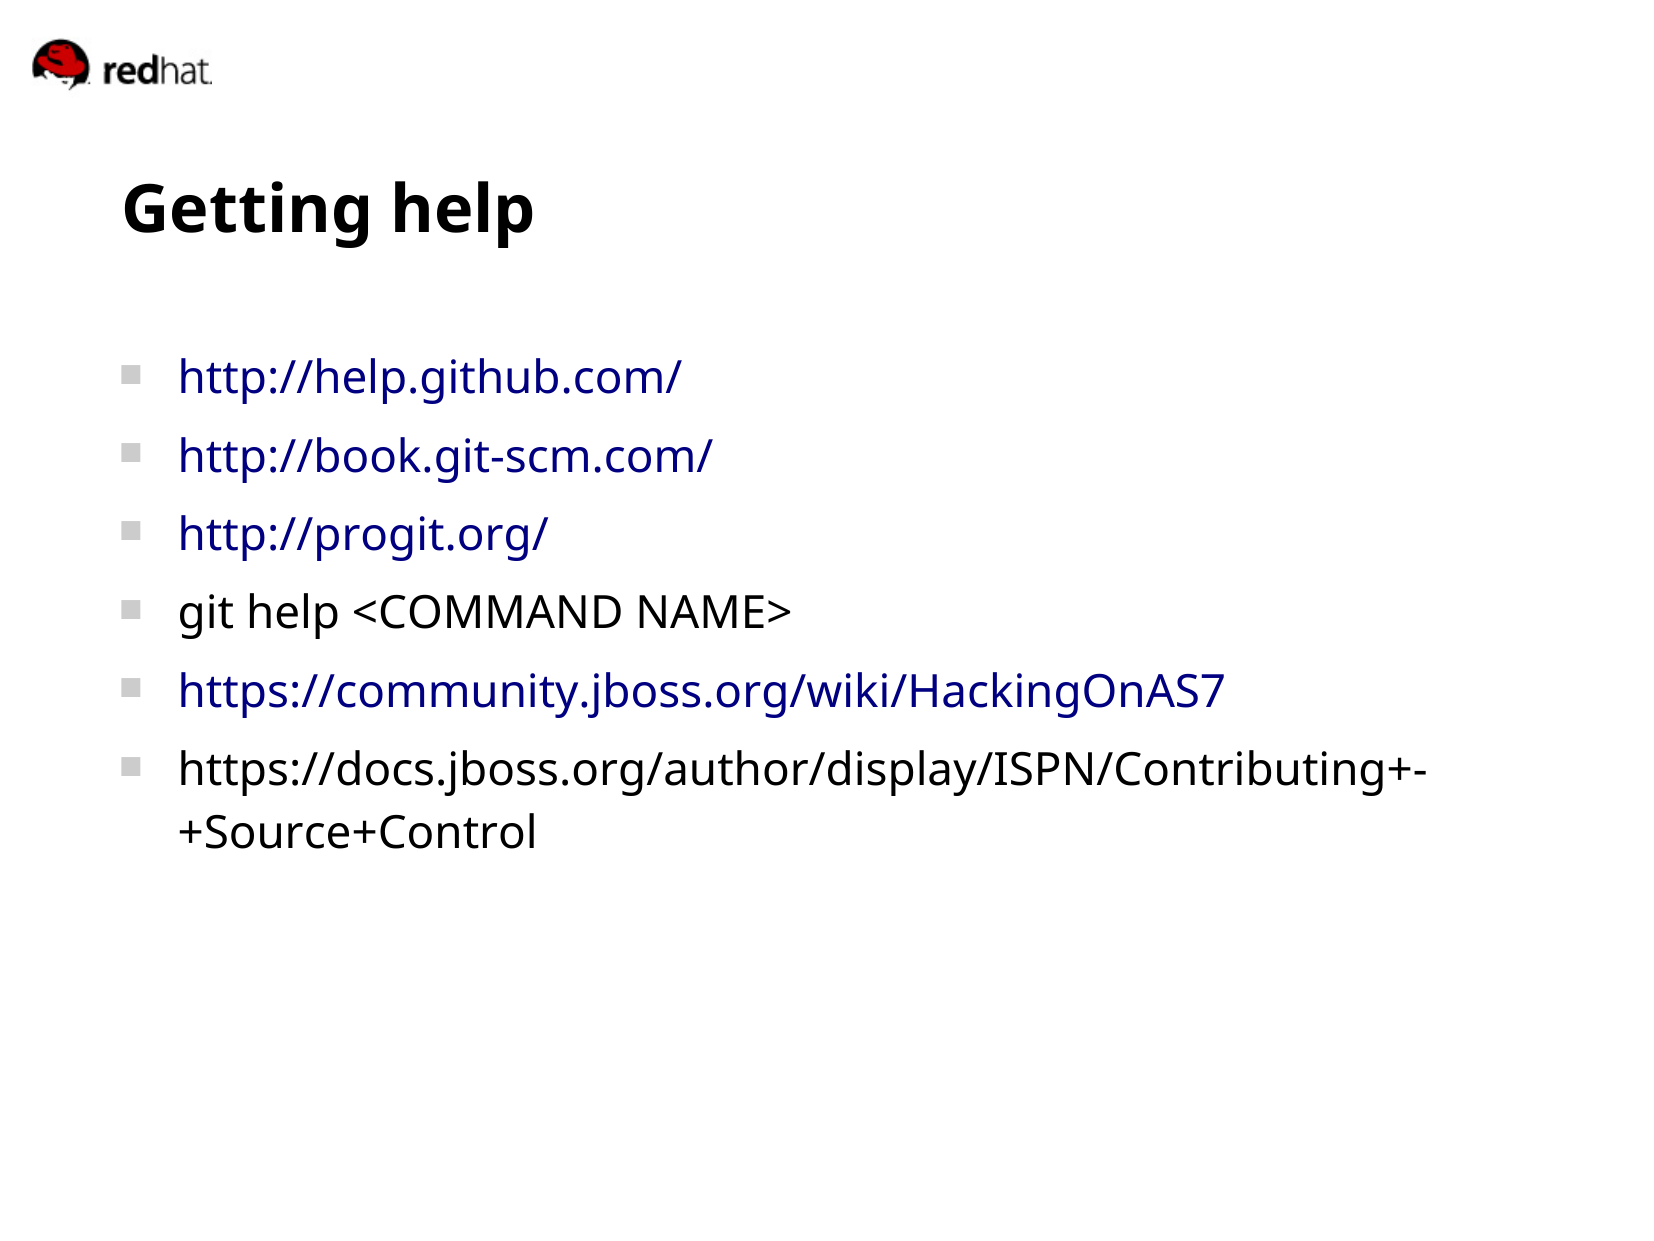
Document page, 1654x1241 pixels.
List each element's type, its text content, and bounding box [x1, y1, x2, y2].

picture [31, 37, 212, 98]
list http://help.github.com/ http://book.git-scm.com/ http://progit.org/ git help <COMMAND NAME> https://community.jboss.org/wiki/HackingOnAS7 https://docs.jboss.org/author/display/ISPN/Contributing+-+Source+Control [121, 344, 1534, 1127]
title Getting help [121, 102, 1534, 310]
